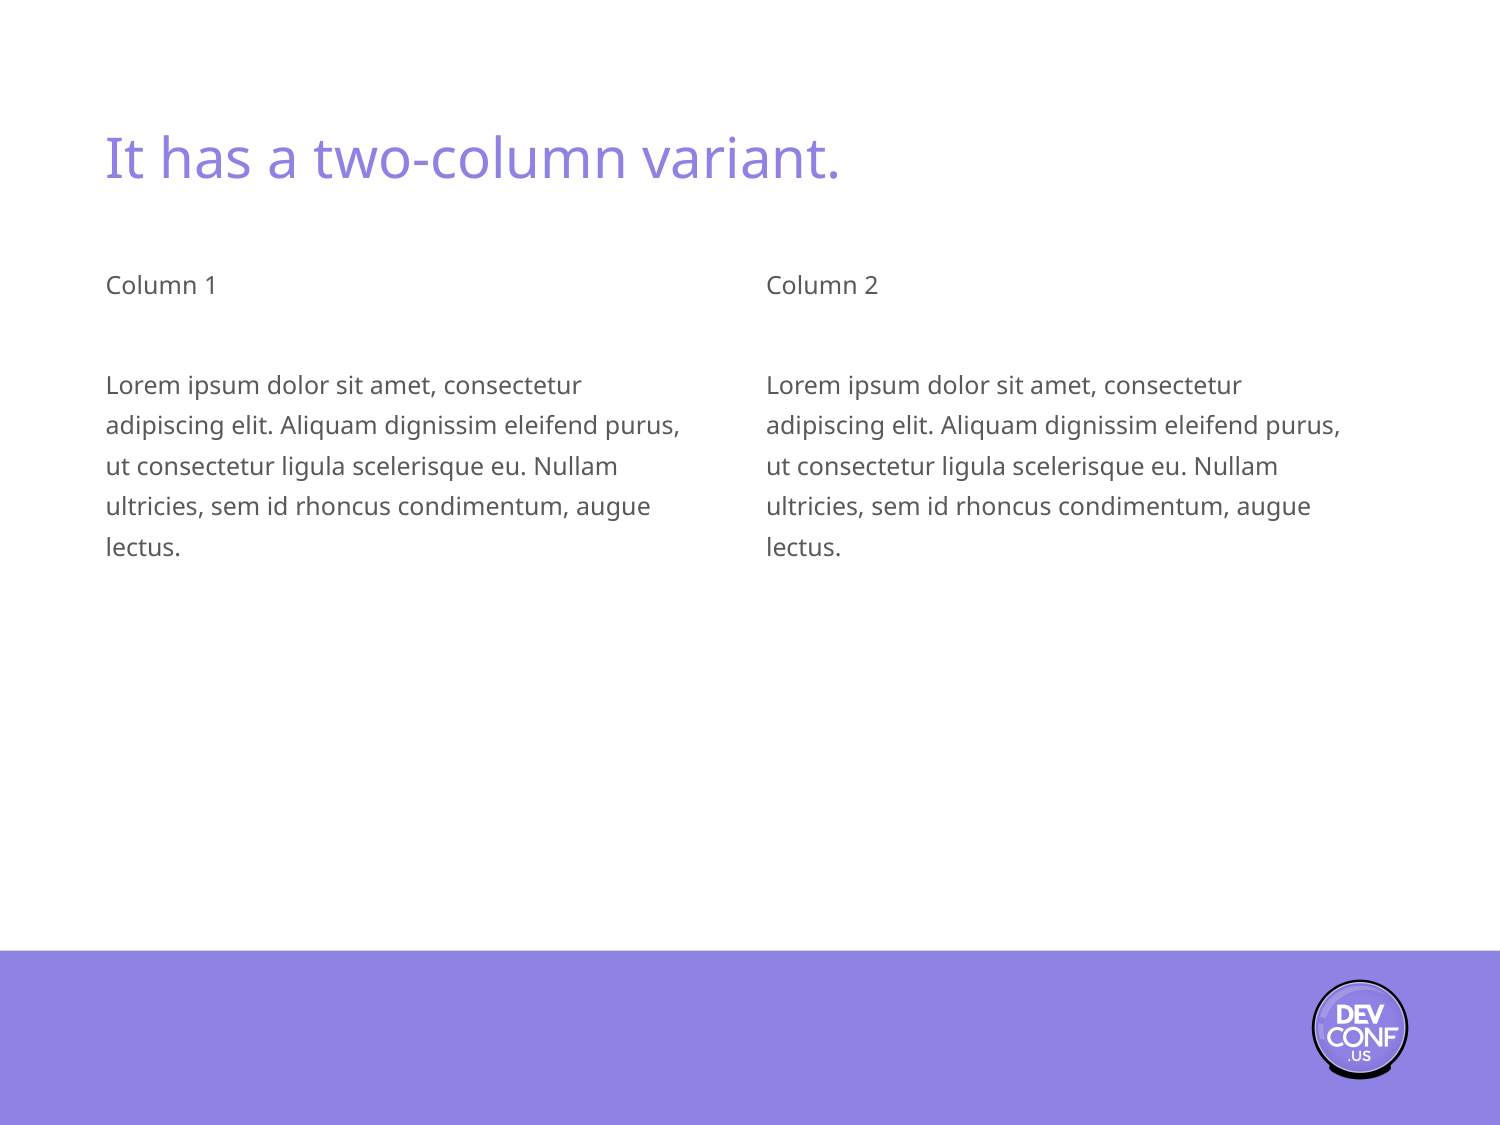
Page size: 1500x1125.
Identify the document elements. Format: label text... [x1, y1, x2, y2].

list Lorem ipsum dolor sit amet, consectetur adipiscing elit. Aliquam dignissim eleifend purus, ut consectetur ligula scelerisque eu. Nullam ultricies, sem id rhoncus condimentum, augue lectus. [766, 358, 1343, 937]
picture [1305, 974, 1415, 1084]
subtitle Column 2 [766, 261, 1343, 320]
list Lorem ipsum dolor sit amet, consectetur adipiscing elit. Aliquam dignissim eleifend purus, ut consectetur ligula scelerisque eu. Nullam ultricies, sem id rhoncus condimentum, augue lectus. [105, 358, 683, 937]
title It has a two-column variant. [105, 93, 1343, 219]
subtitle Column 1 [105, 261, 683, 320]
